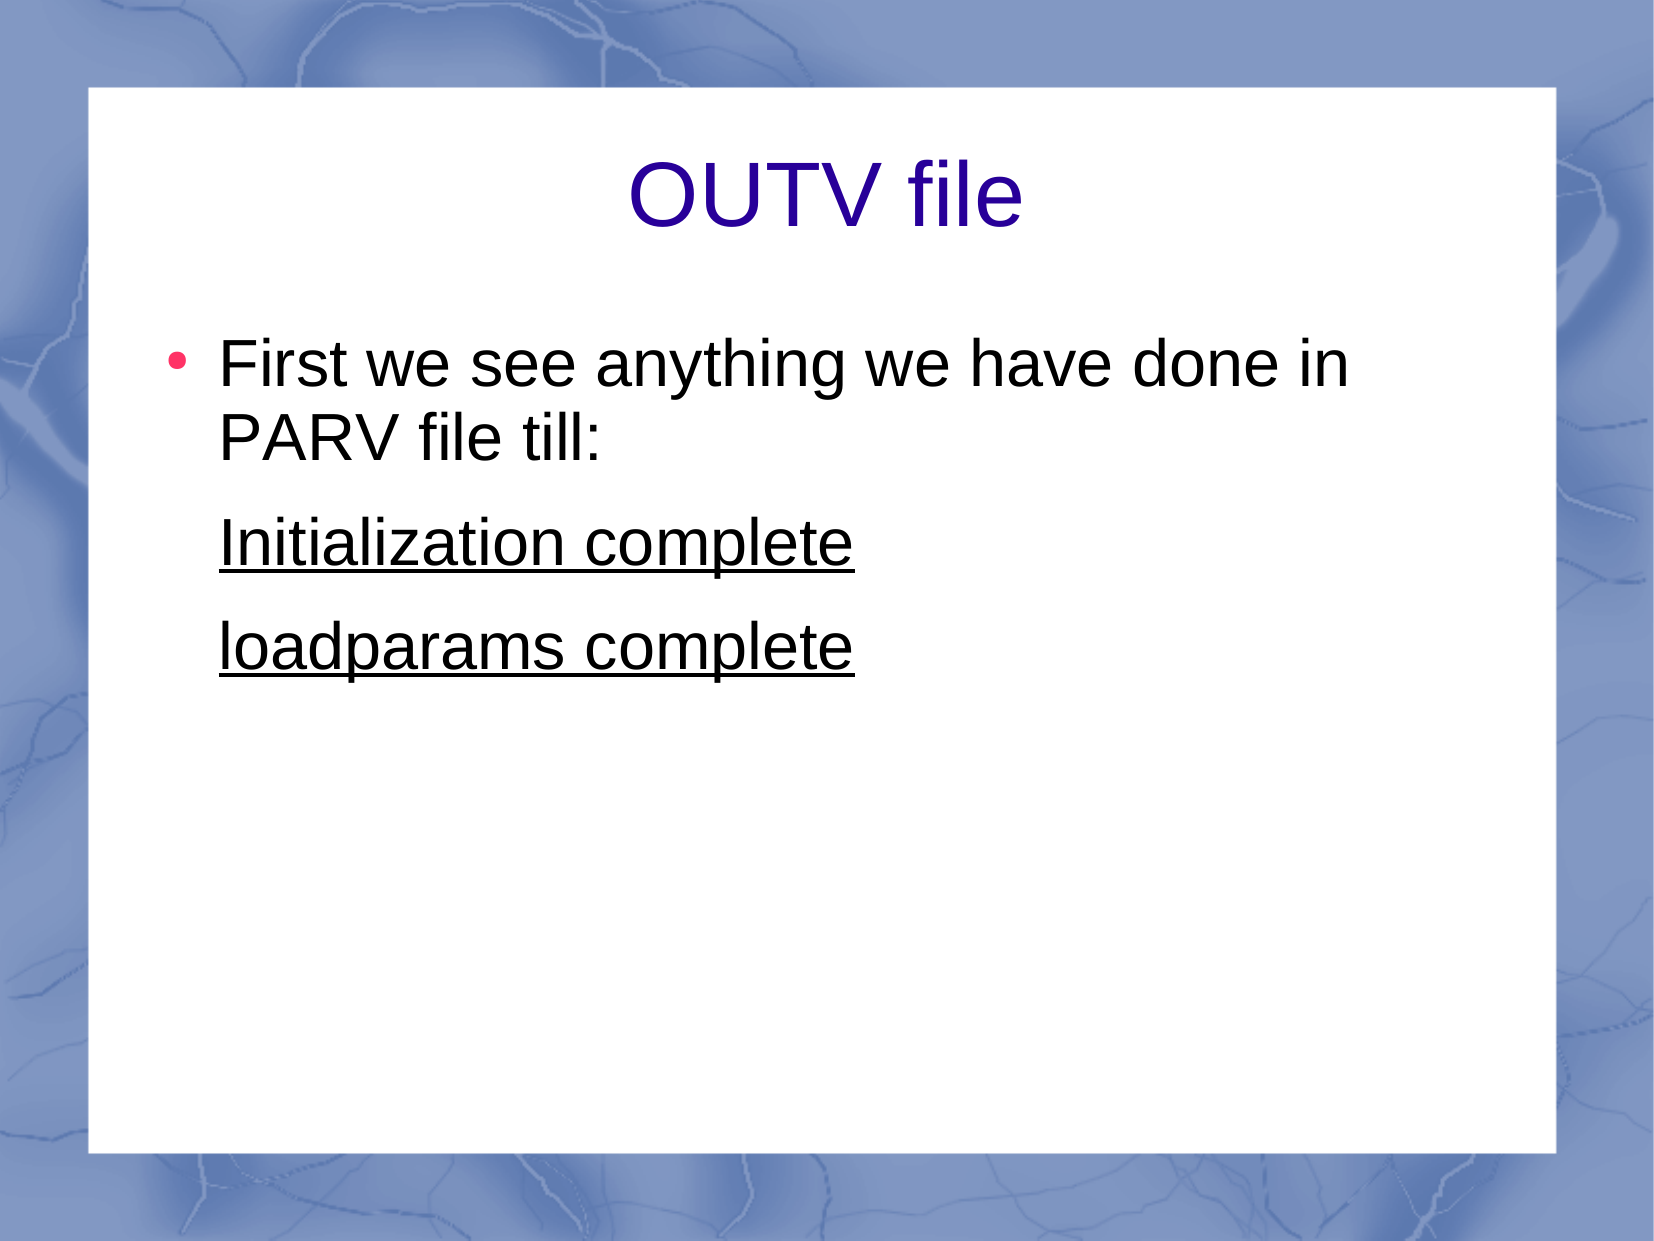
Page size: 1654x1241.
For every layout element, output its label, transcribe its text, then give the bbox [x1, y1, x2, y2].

title OUTV file [118, 90, 1536, 298]
list First we see anything we have done in PARV file till: Initialization complete loadparams complete [147, 325, 1506, 1130]
picture [0, 0, 1654, 1241]
